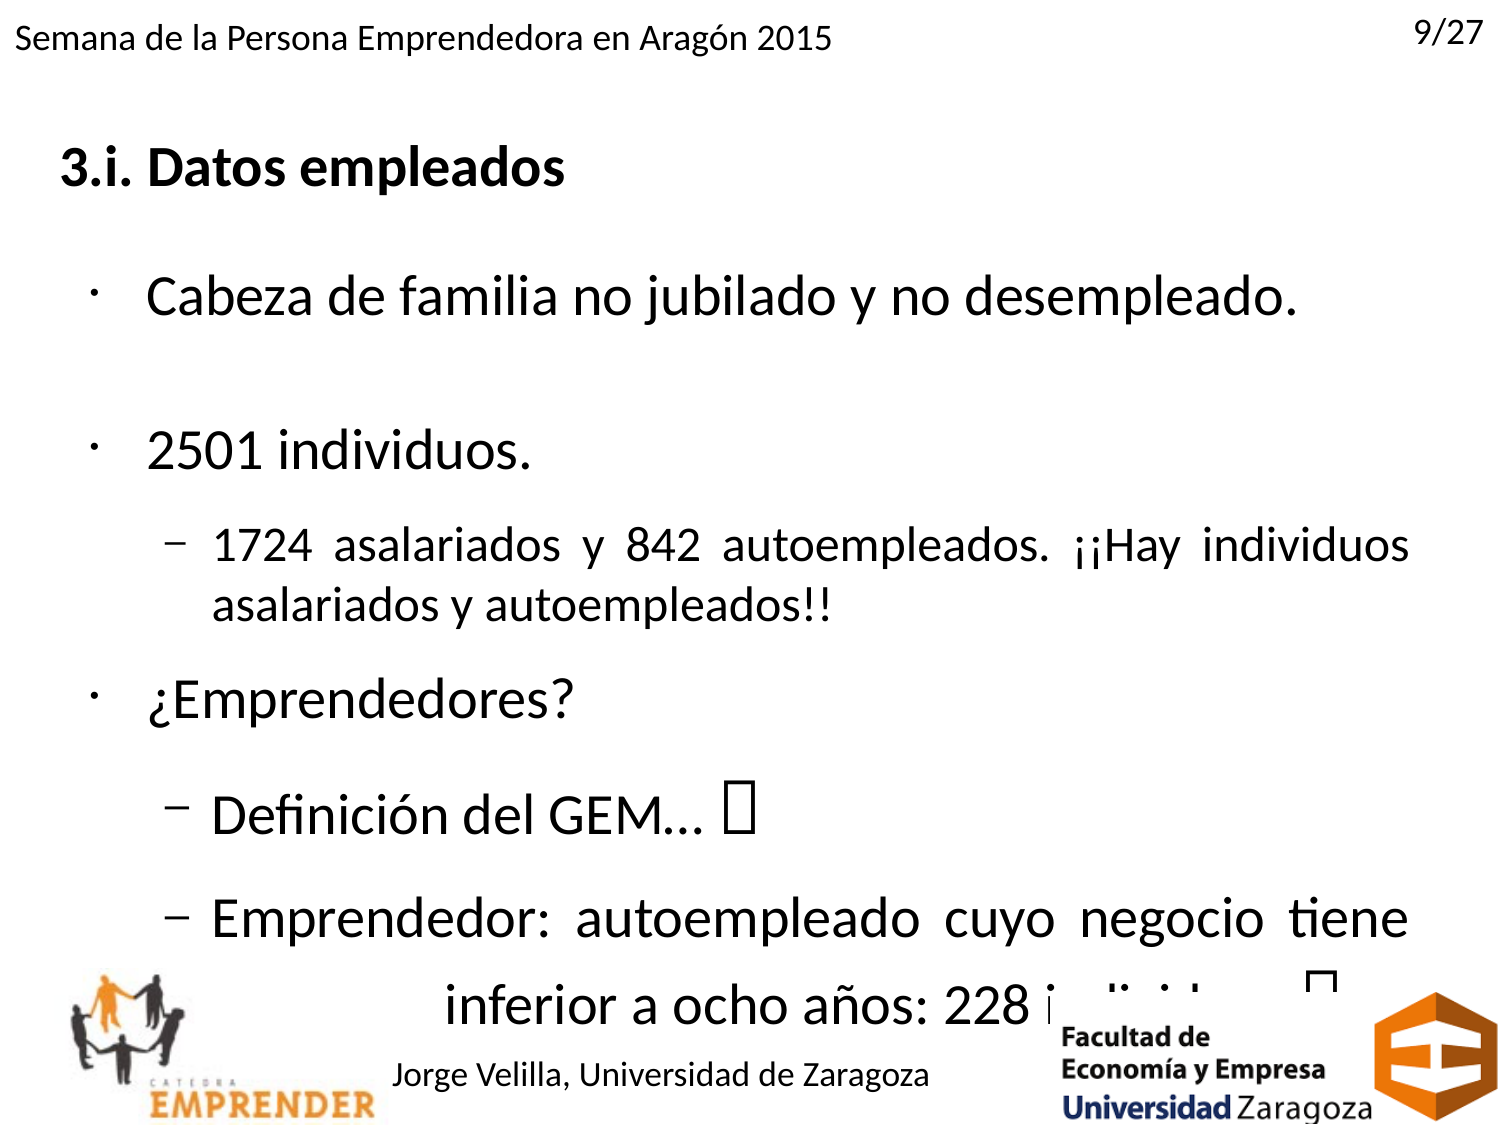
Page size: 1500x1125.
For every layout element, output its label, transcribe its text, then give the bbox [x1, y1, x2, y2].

picture [0, 968, 444, 1125]
text_box Jorge Velilla, Universidad de Zaragoza [377, 1043, 946, 1101]
title 3.i. Datos empleados [0, 120, 625, 227]
picture [1050, 992, 1500, 1124]
text_box Semana de la Persona Emprendedora en Aragón 2015 [0, 5, 857, 66]
list Cabeza de familia no jubilado y no desempleado. 2501 individuos. 1724 asalariados y 842 autoempleados. ¡¡Hay individuos asalariados y autoempleados!! ¿Emprendedores? Definición del GEM…  Emprendedor: autoempleado cuyo negocio tiene una edad inferior a ocho años: 228 individuos  [75, 250, 1425, 1016]
slide_number <número>/27 [1398, 0, 1500, 57]
